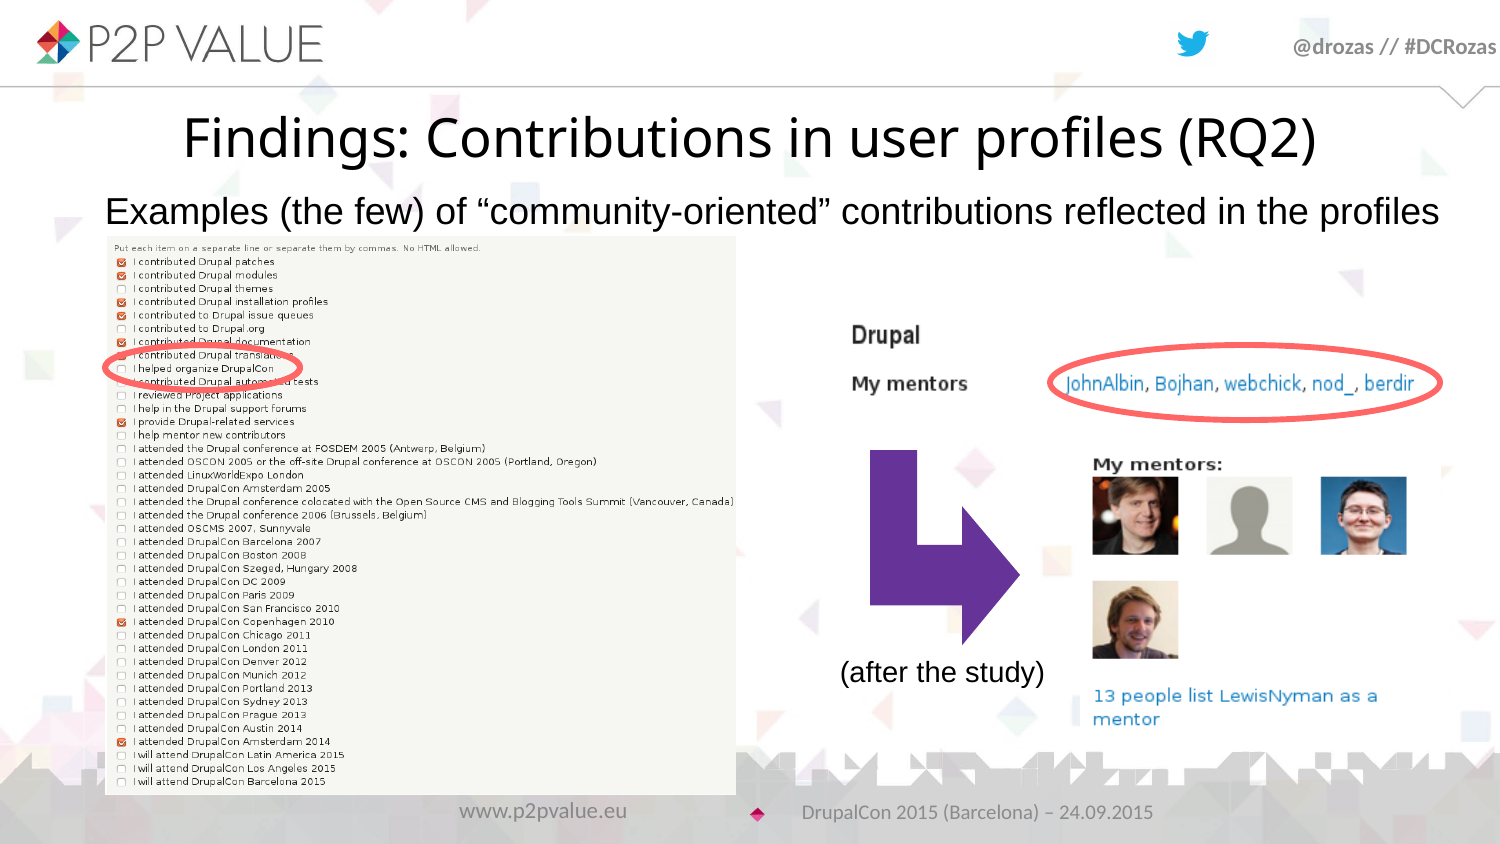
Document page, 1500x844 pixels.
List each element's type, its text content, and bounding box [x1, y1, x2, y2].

picture [0, 181, 1500, 844]
text_box Examples (the few) of “community-oriented” contributions reflected in the profiles [90, 183, 1500, 241]
text_box www.p2pvalue.eu [453, 789, 672, 829]
text_box (after the study) [825, 648, 1066, 696]
title Findings: Contributions in user profiles (RQ2) [0, 92, 1500, 181]
text_box [870, 450, 1021, 646]
picture [0, 0, 1500, 92]
text_box DrupalCon 2015 (Barcelona) – 24.09.2015 [788, 788, 1481, 834]
text_box @drozas // #DCRozas [1170, 15, 1500, 76]
